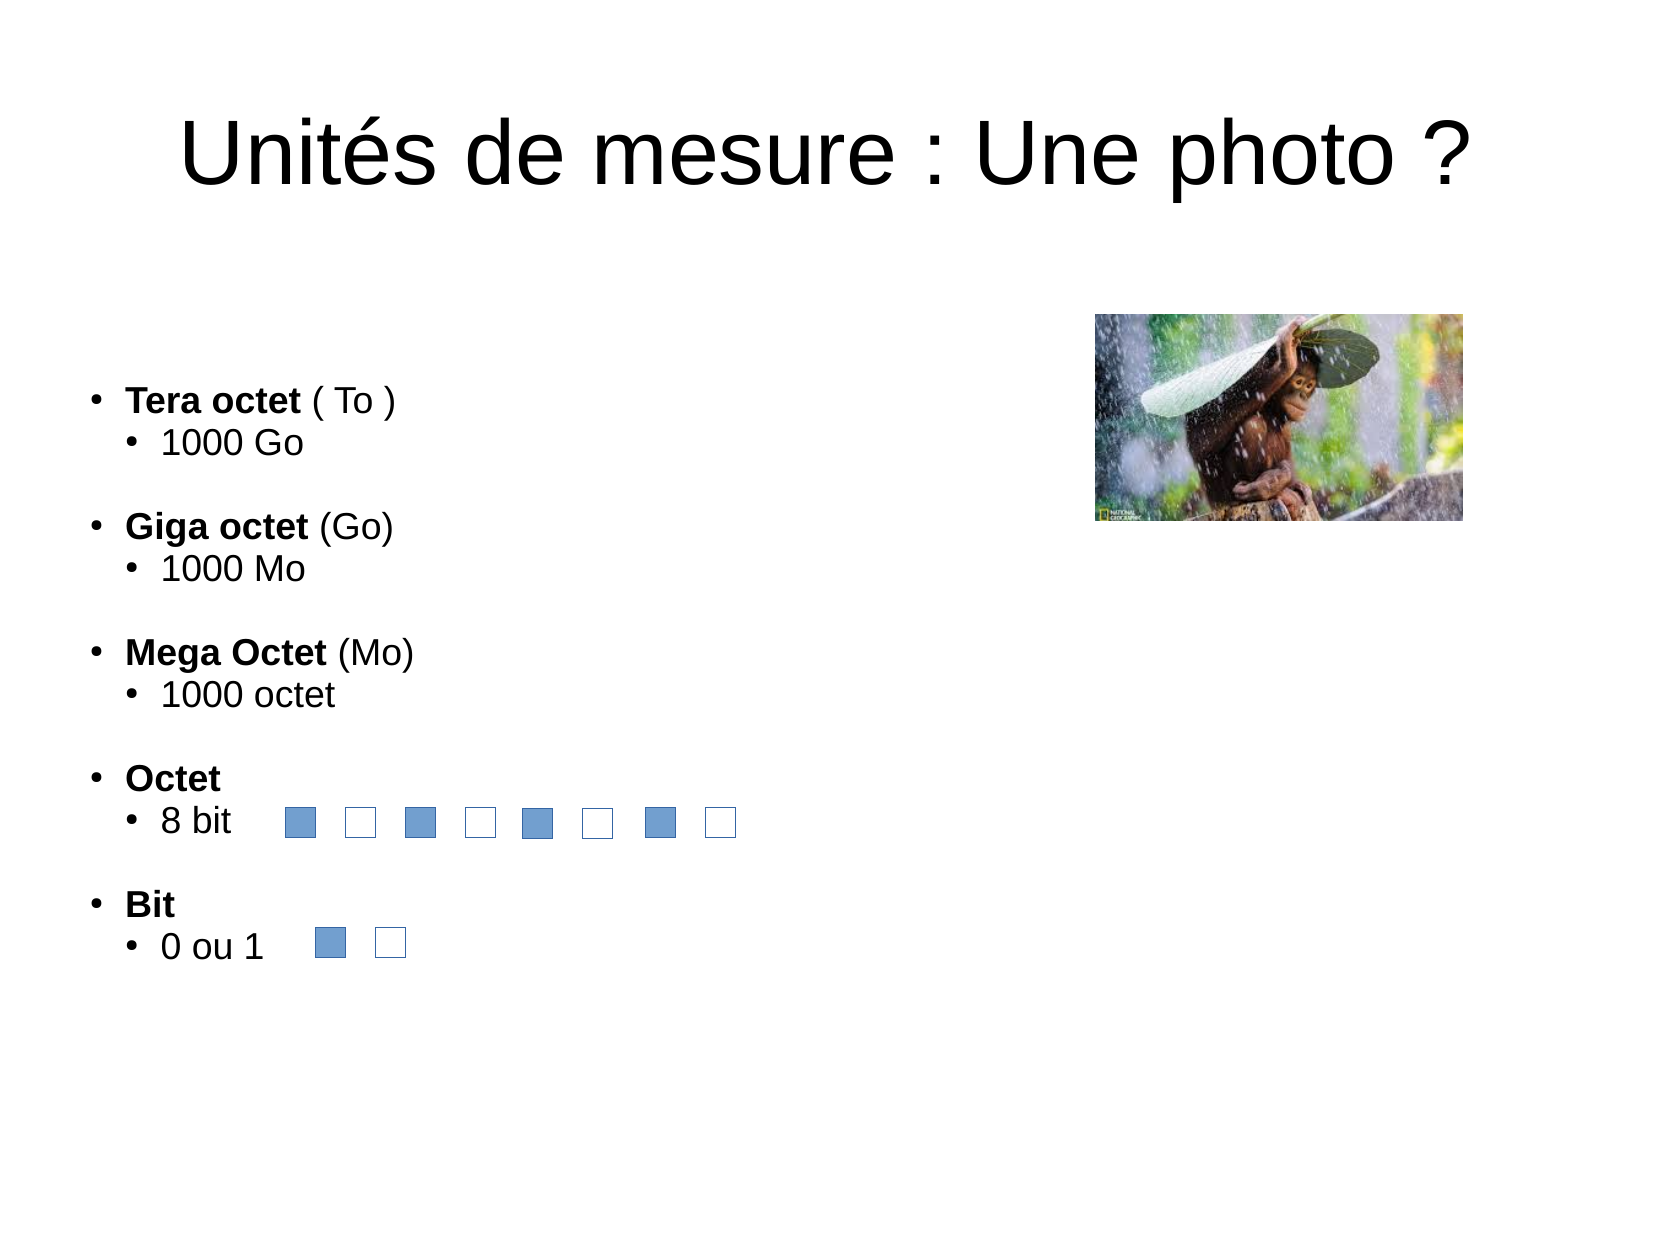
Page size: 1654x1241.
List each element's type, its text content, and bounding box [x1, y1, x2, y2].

title Unités de mesure : Une photo ? [82, 49, 1571, 257]
text_box [285, 807, 316, 838]
text_box [315, 927, 346, 958]
text_box [645, 807, 676, 838]
picture [1095, 314, 1463, 521]
text_box [522, 808, 553, 839]
text_box Tera octet ( To ) 1000 Go Giga octet (Go) 1000 Mo Mega Octet (Mo) 1000 octet Octet 8 bit Bit 0 ou 1 [75, 372, 430, 976]
text_box [405, 807, 436, 838]
